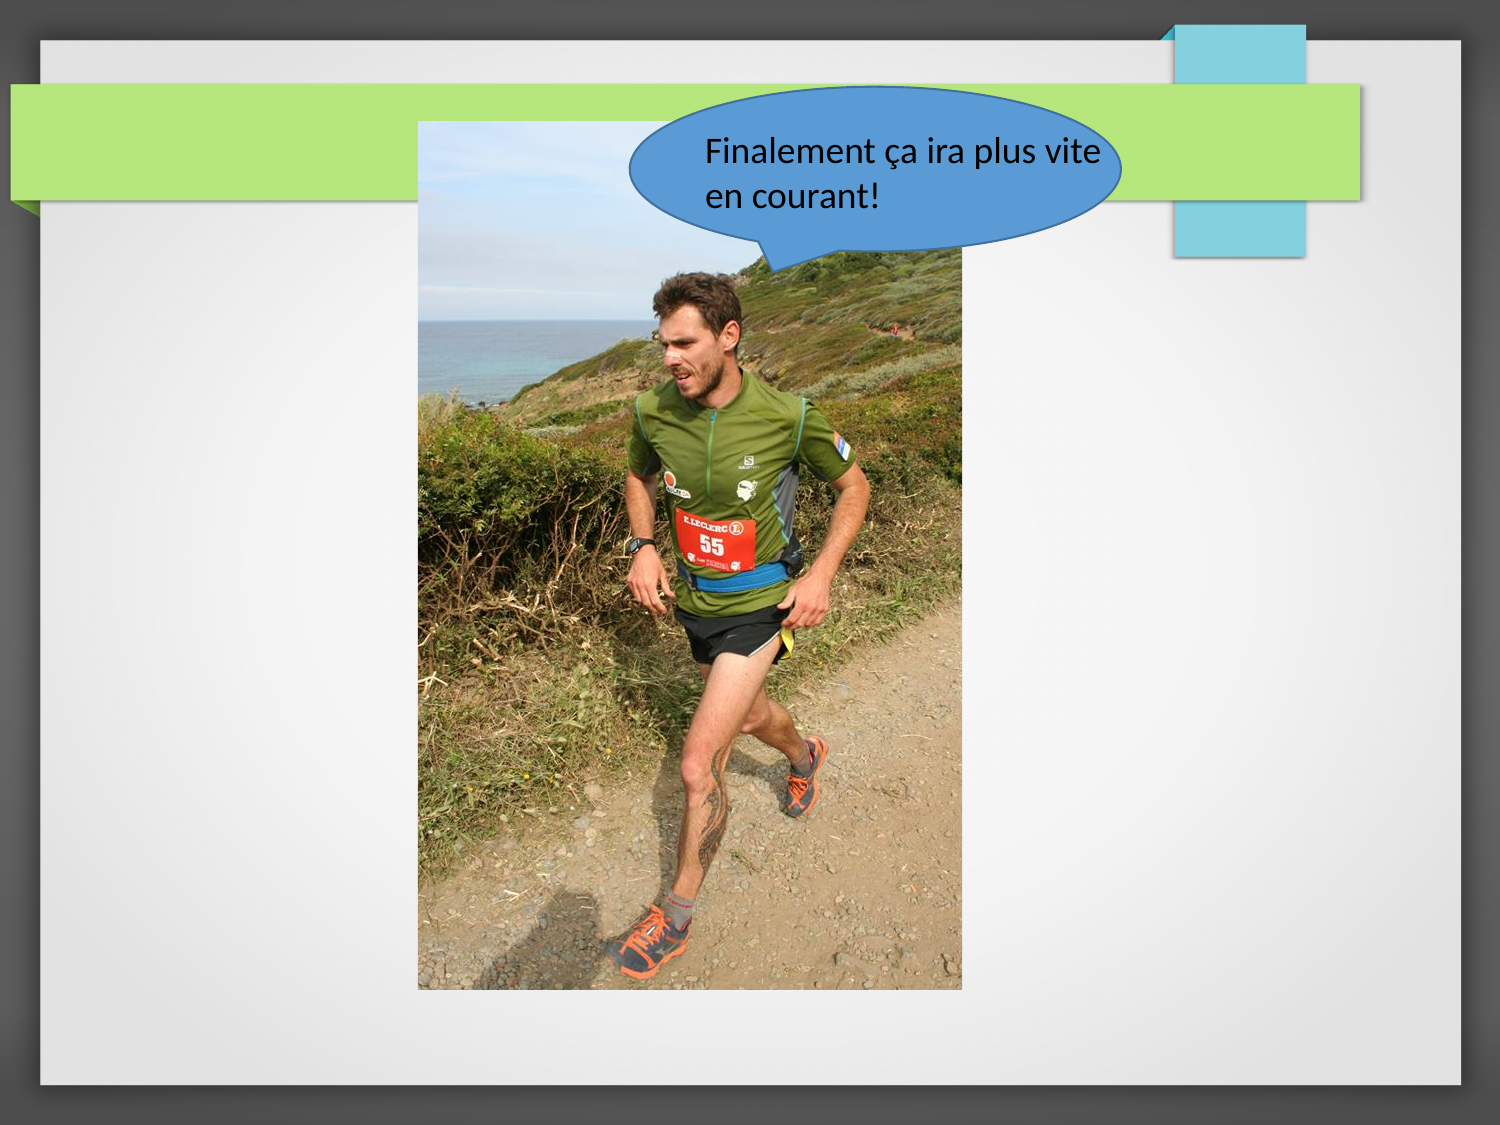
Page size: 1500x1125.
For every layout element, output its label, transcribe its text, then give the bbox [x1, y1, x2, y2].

picture [0, 0, 1500, 1125]
text_box [629, 86, 1068, 224]
text_box [692, 224, 1059, 273]
text_box Finalement ça ira plus vite en courant! [690, 118, 1121, 224]
text_box Encore 30 km! [1044, 224, 1121, 230]
